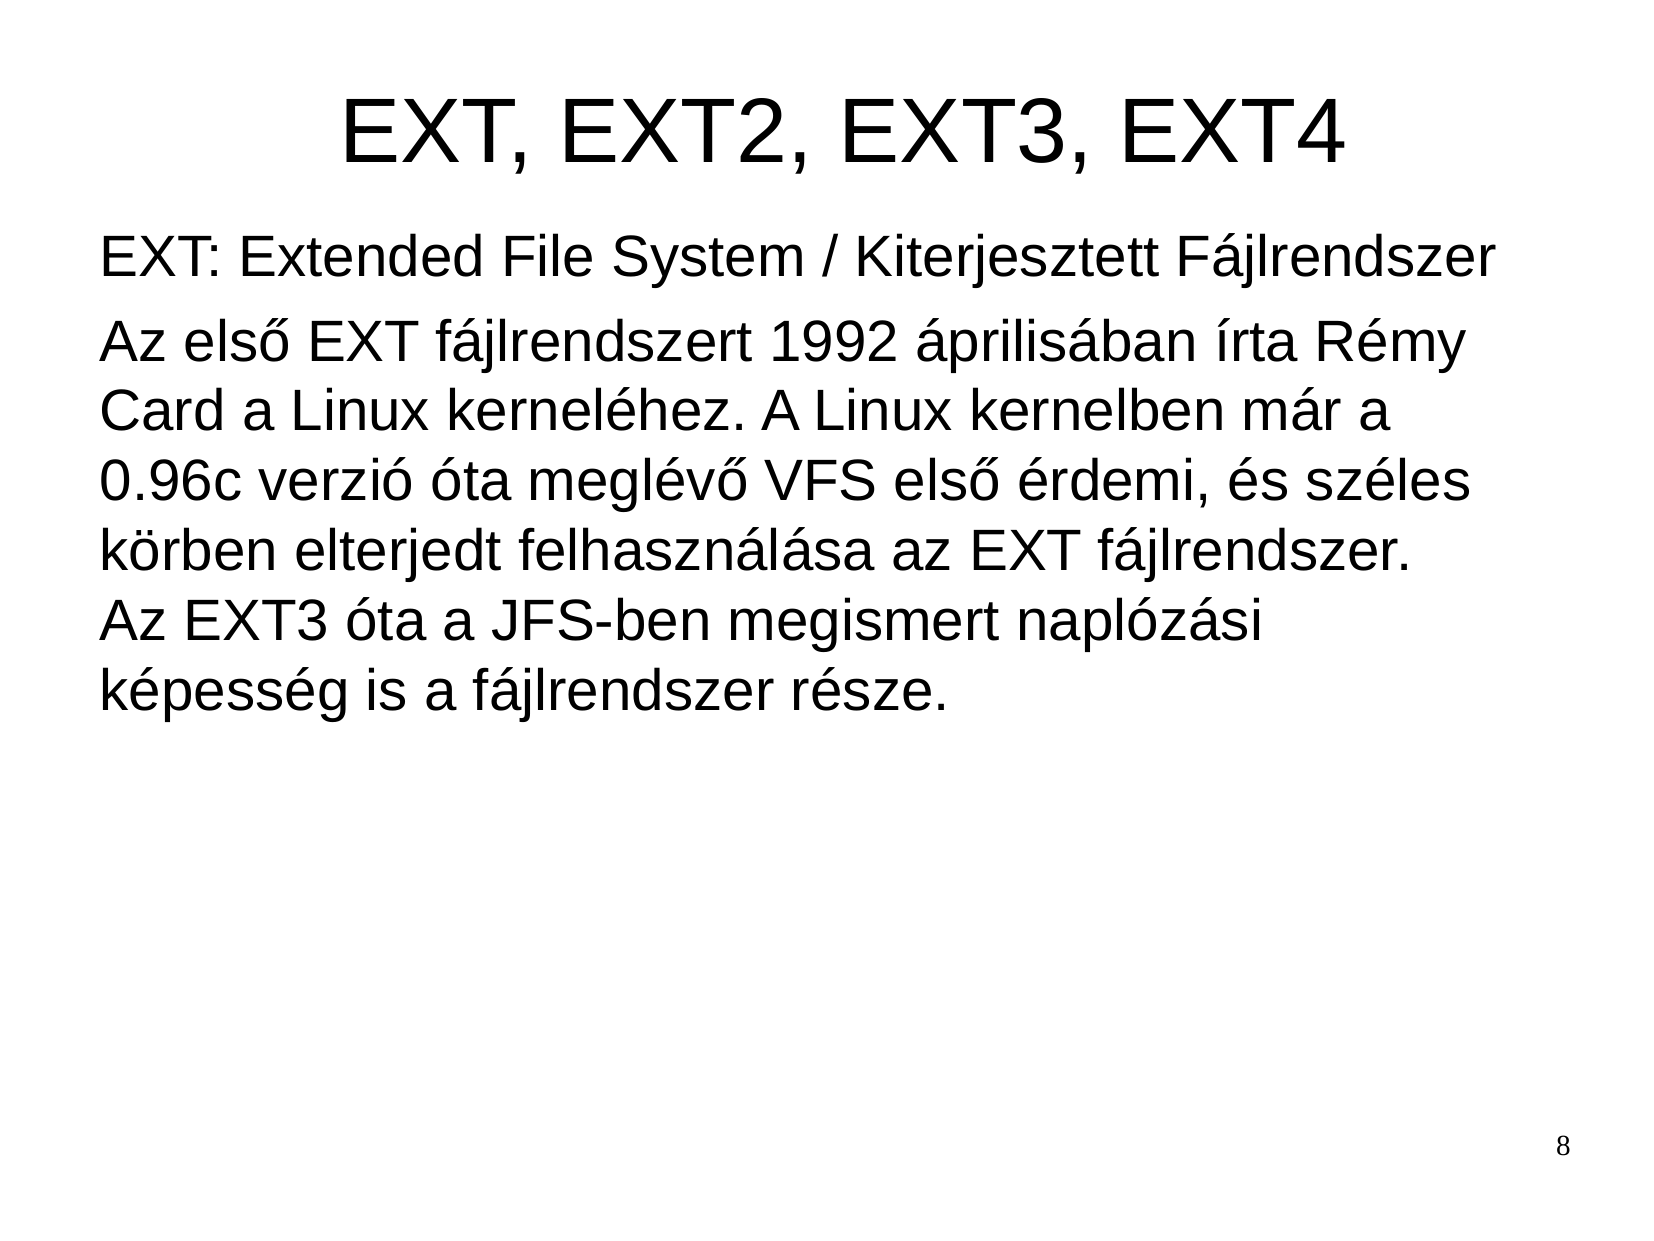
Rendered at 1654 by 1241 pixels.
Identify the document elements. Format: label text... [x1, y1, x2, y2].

list EXT: Extended File System / Kiterjesztett Fájlrendszer Az első EXT fájlrendszert 1992 áprilisában írta Rémy Card a Linux kerneléhez. A Linux kernelben már a 0.96c verzió óta meglévő VFS első érdemi, és széles körben elterjedt felhasználása az EXT fájlrendszer. Az EXT3 óta a JFS-ben megismert naplózási képesség is a fájlrendszer része. [28, 210, 1530, 1203]
title EXT, EXT2, EXT3, EXT4 [124, 40, 1530, 210]
